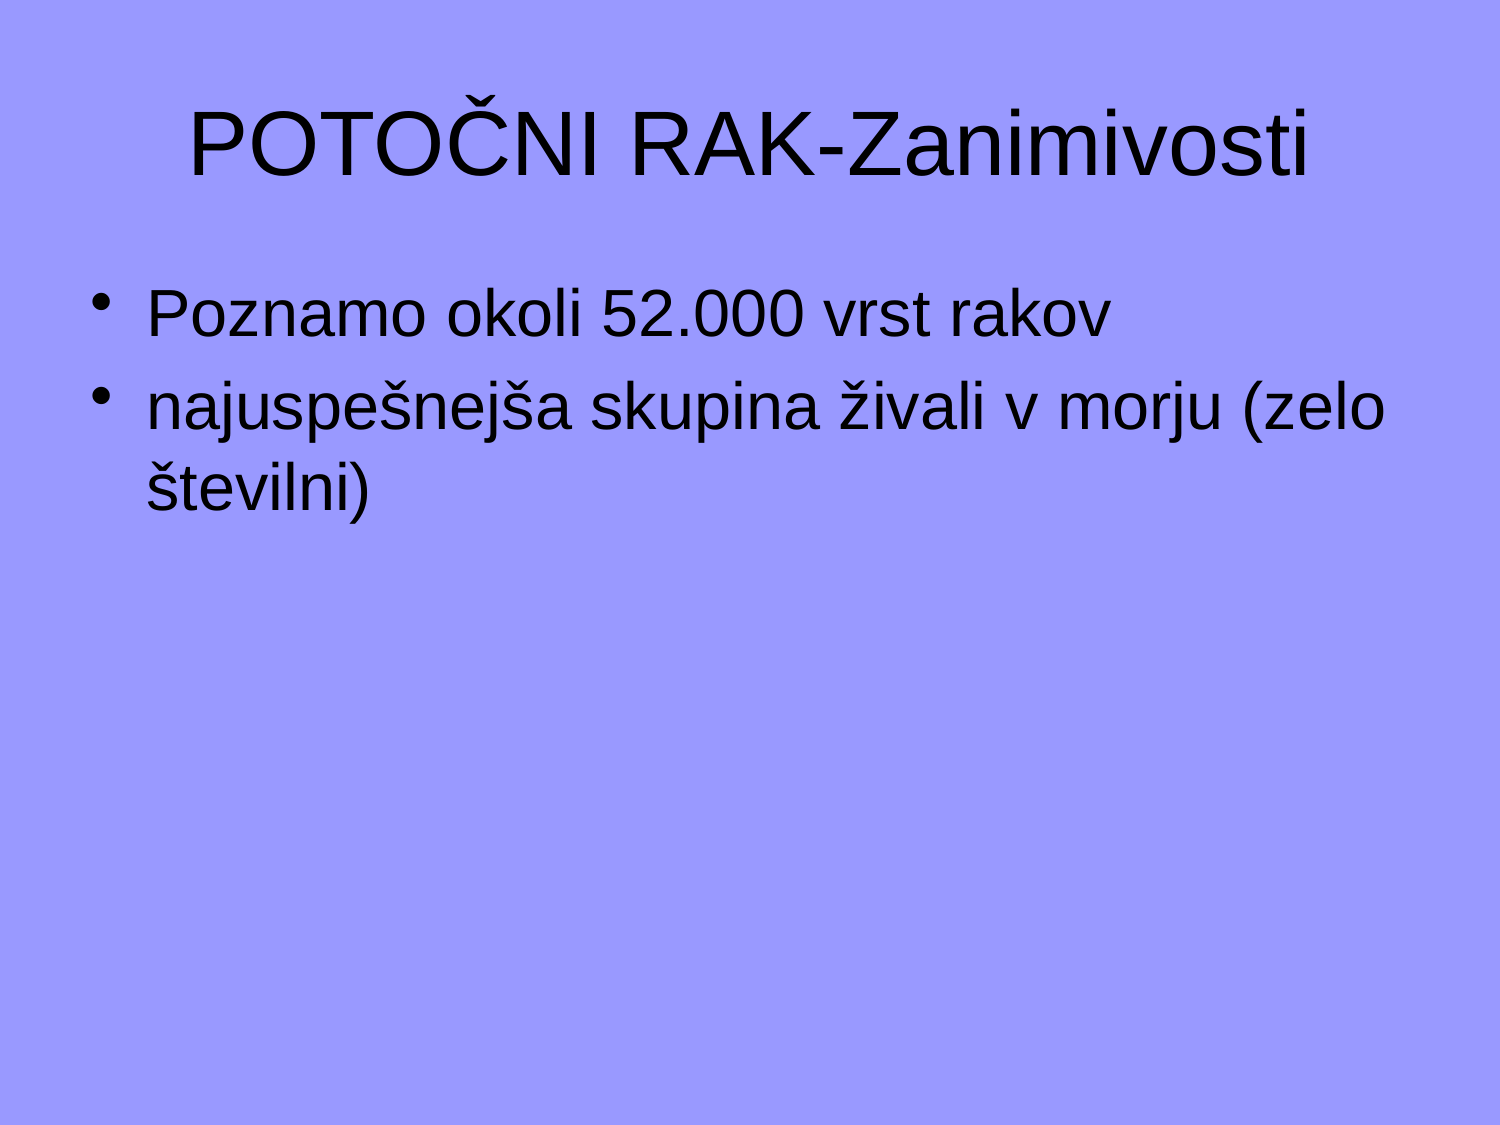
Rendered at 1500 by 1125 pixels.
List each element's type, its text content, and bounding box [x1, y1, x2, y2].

title POTOČNI RAK-Zanimivosti [75, 45, 1425, 233]
list Poznamo okoli 52.000 vrst rakov najuspešnejša skupina živali v morju (zelo številni) [75, 262, 1425, 1005]
